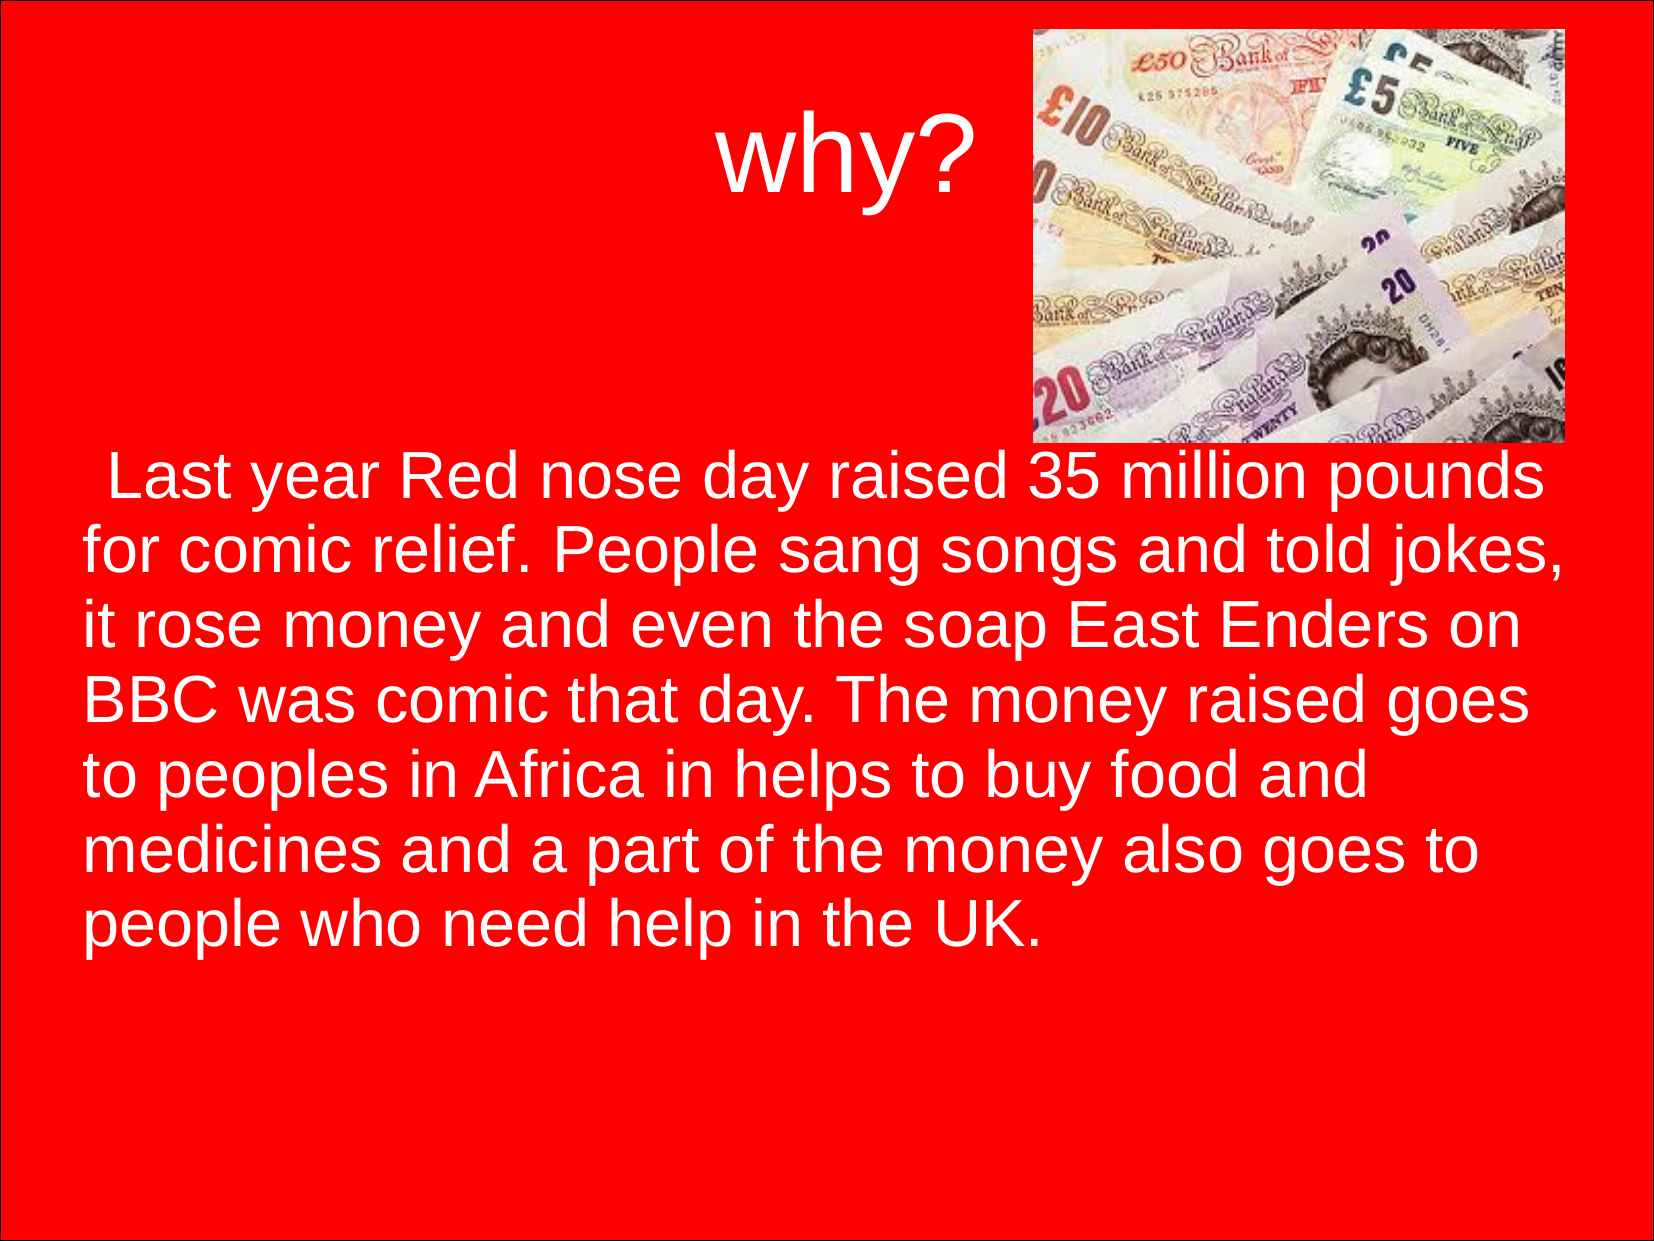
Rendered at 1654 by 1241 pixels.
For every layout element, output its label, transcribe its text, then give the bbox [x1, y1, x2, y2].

subtitle Last year Red nose day raised 35 million pounds for comic relief. People sang songs and told jokes, it rose money and even the soap East Enders on BBC was comic that day. The money raised goes to peoples in Africa in helps to buy food and medicines and a part of the money also goes to people who need help in the UK. [82, 290, 1571, 1109]
text_box [0, 0, 1654, 1241]
title why? [1565, 49, 1571, 257]
picture [1033, 29, 1565, 443]
title why? [82, 49, 1033, 257]
